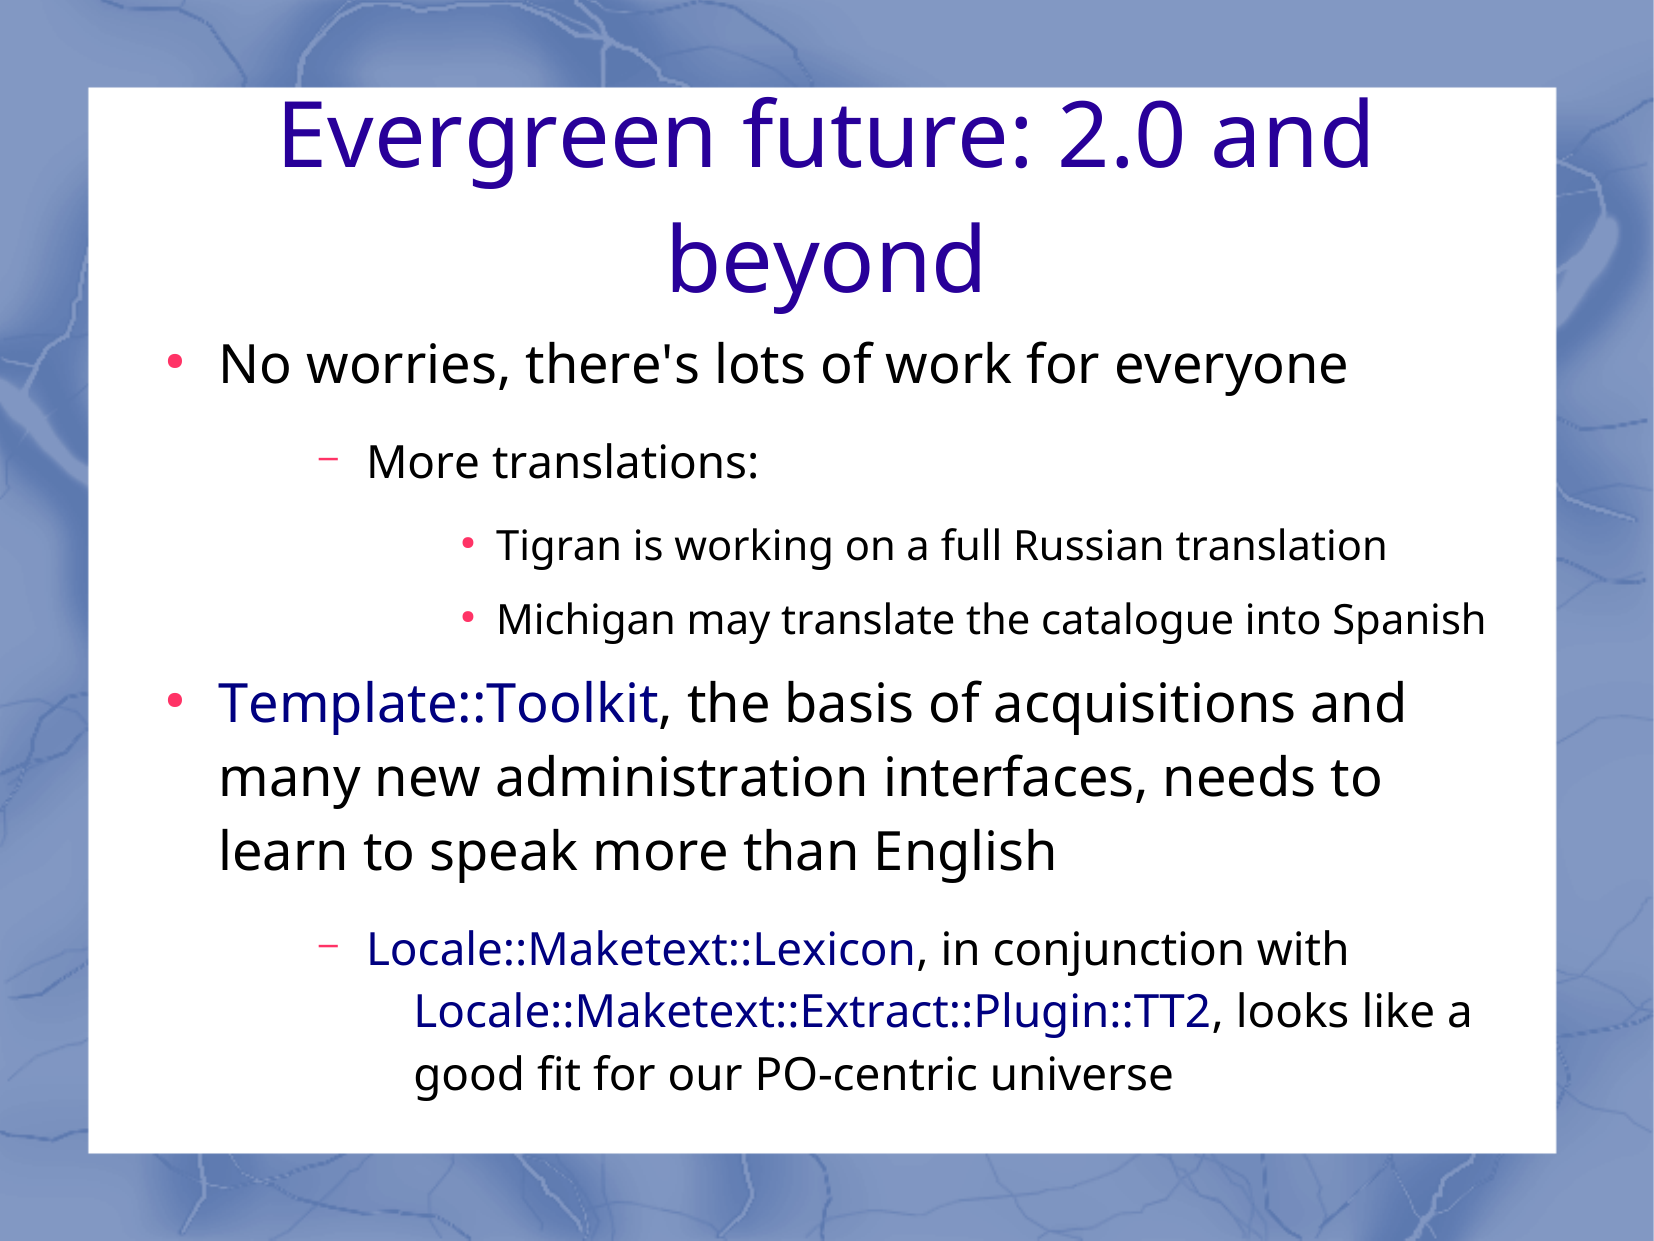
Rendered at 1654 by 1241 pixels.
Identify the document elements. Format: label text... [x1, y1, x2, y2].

title Evergreen future: 2.0 and beyond [118, 98, 1536, 291]
list No worries, there's lots of work for everyone More translations: Tigran is working on a full Russian translation Michigan may translate the catalogue into Spanish Template::Toolkit, the basis of acquisitions and many new administration interfaces, needs to learn to speak more than English Locale::Maketext::Lexicon, in conjunction with Locale::Maketext::Extract::Plugin::TT2, looks like a good fit for our PO-centric universe [147, 325, 1506, 1130]
picture [0, 0, 1654, 1241]
